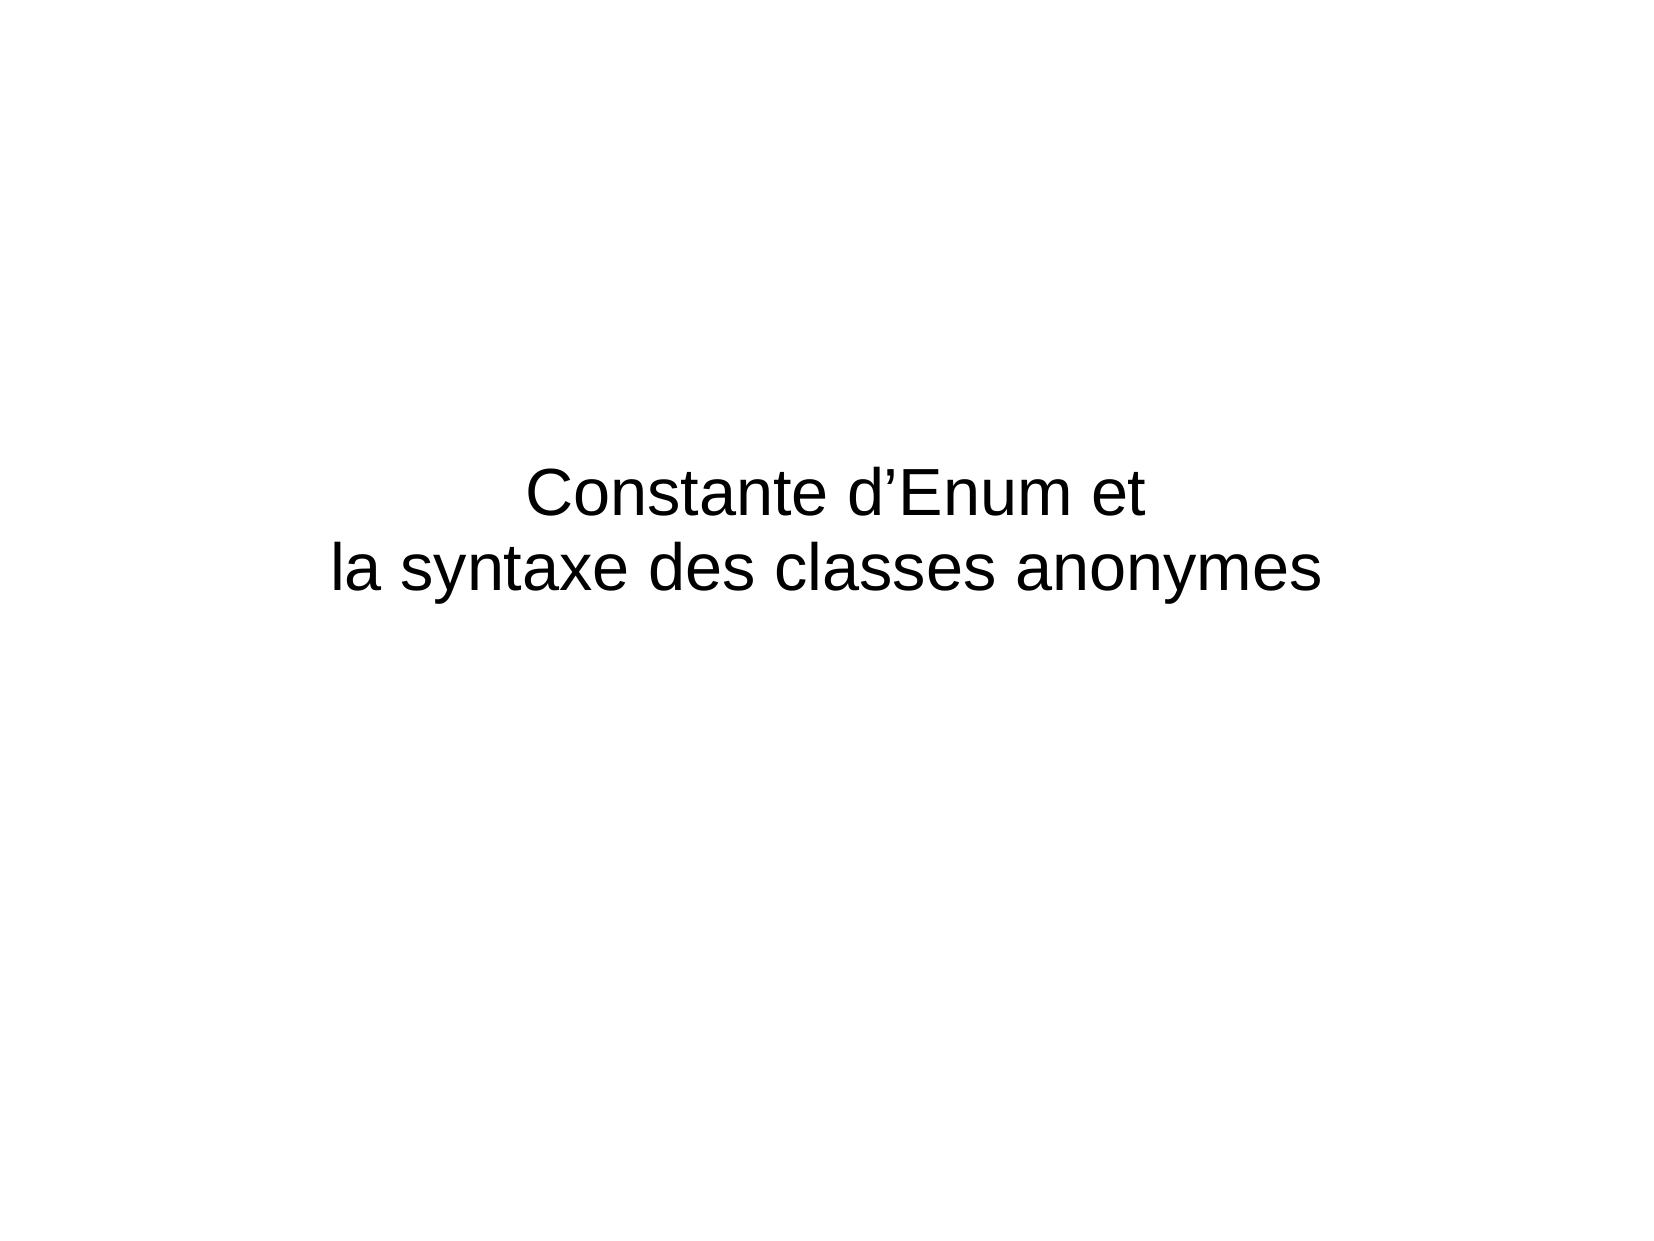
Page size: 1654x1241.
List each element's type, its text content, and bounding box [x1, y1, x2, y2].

subtitle Constante d’Enum et la syntaxe des classes anonymes [82, 49, 1571, 1010]
